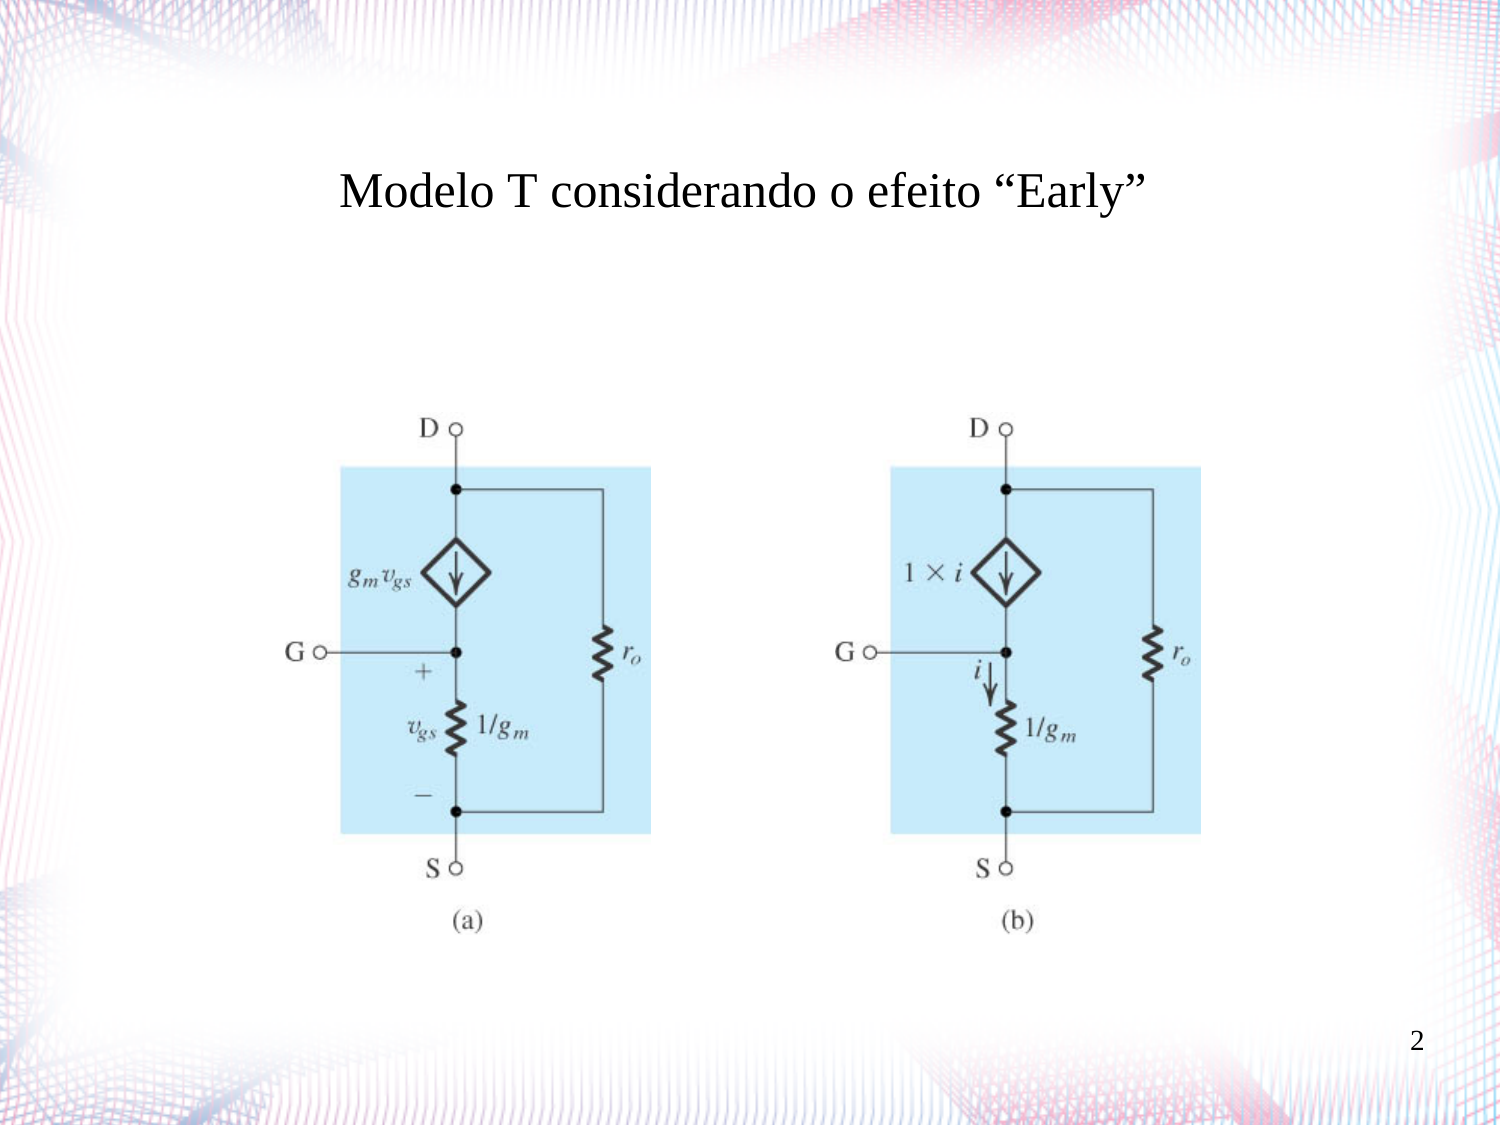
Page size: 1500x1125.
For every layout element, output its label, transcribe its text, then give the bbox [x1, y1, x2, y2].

text_box Modelo T considerando o efeito “Early” [324, 149, 1163, 225]
picture [0, 0, 1500, 1125]
